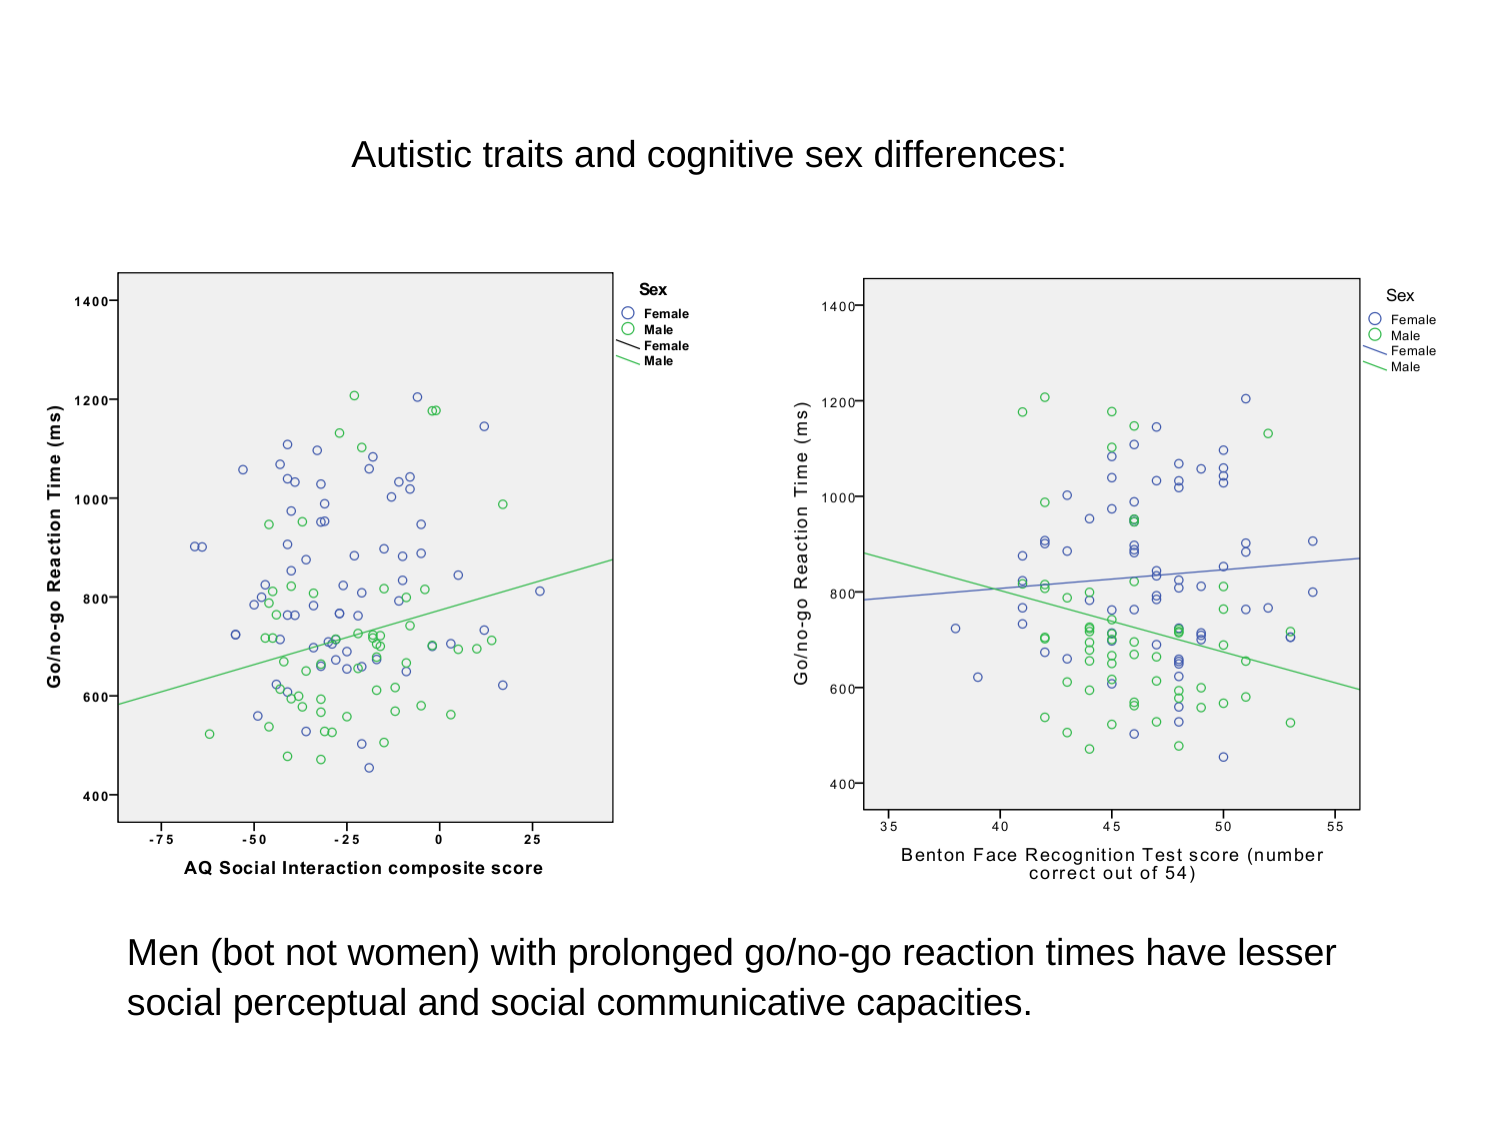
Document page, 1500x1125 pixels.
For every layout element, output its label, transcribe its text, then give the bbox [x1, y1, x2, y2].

title Autistic traits and cognitive sex differences: [75, 86, 1344, 215]
picture [0, 234, 1500, 895]
title Men (bot not women) with prolonged go/no-go reaction times have lesser social perceptual and social communicative capacities. [112, 909, 1381, 1038]
